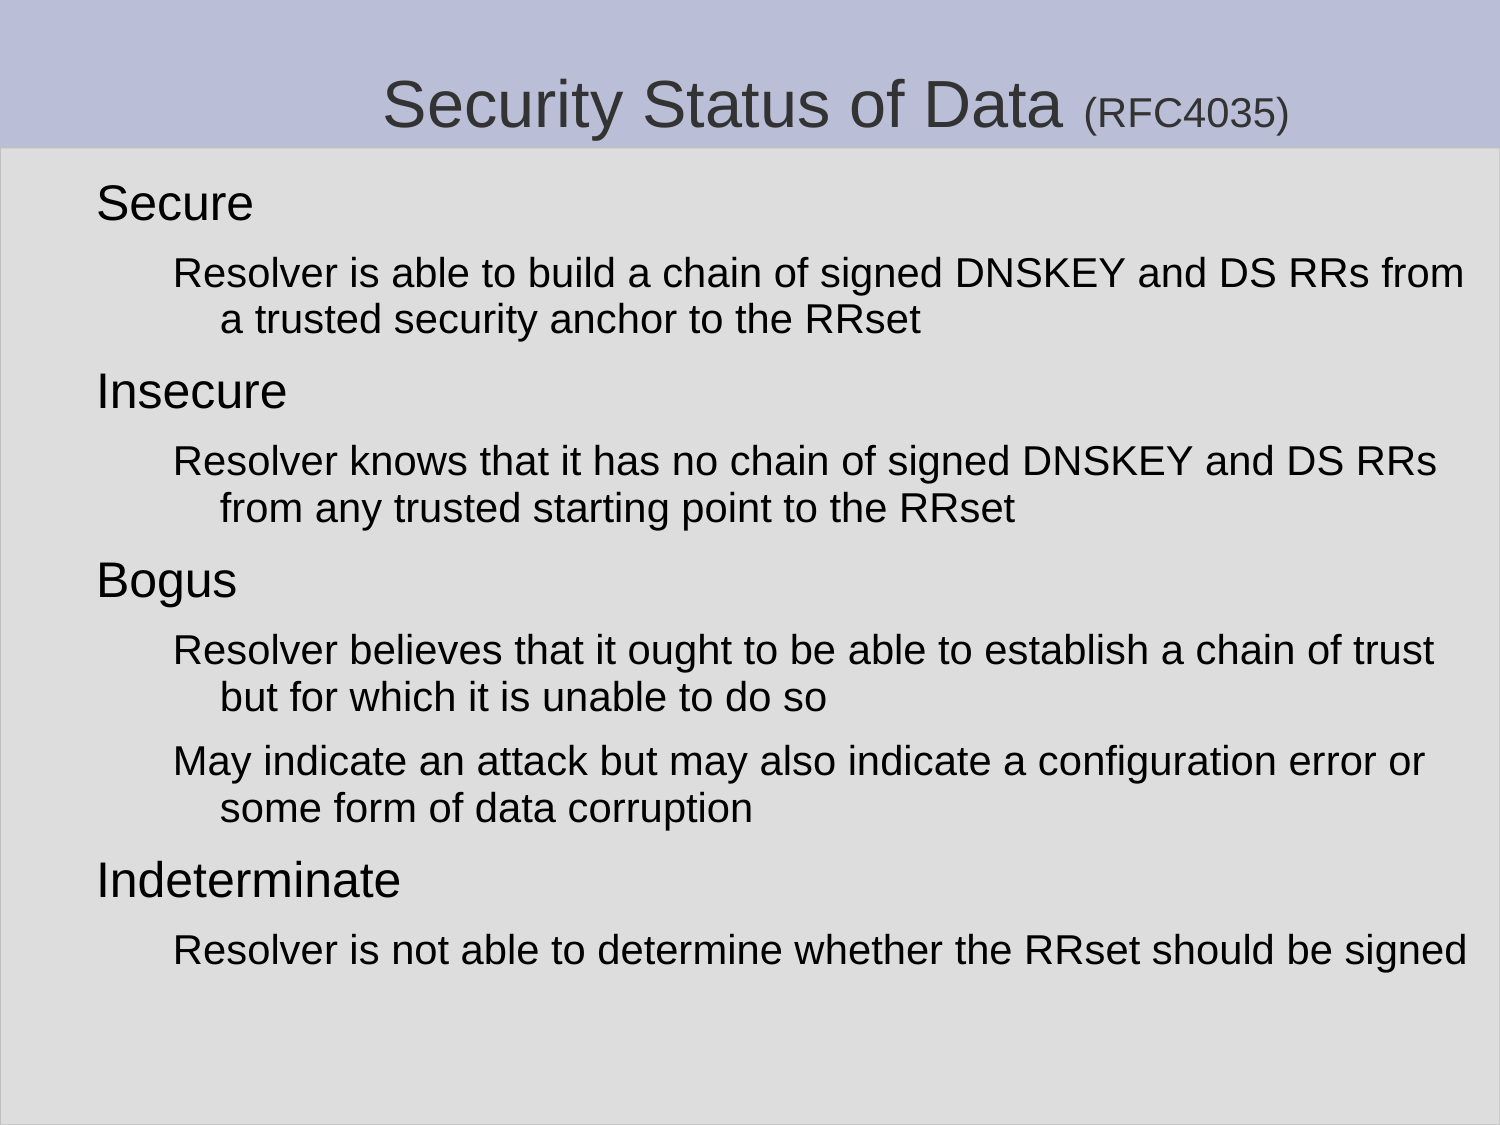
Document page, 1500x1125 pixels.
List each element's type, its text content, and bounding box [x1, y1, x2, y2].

list Secure Resolver is able to build a chain of signed DNSKEY and DS RRs from a trusted security anchor to the RRset Insecure Resolver knows that it has no chain of signed DNSKEY and DS RRs from any trusted starting point to the RRset Bogus Resolver believes that it ought to be able to establish a chain of trust but for which it is unable to do so May indicate an attack but may also indicate a configuration error or some form of data corruption Indeterminate Resolver is not able to determine whether the RRset should be signed [63, 167, 1500, 1080]
title Security Status of Data (RFC4035)‏ [196, 52, 1477, 157]
